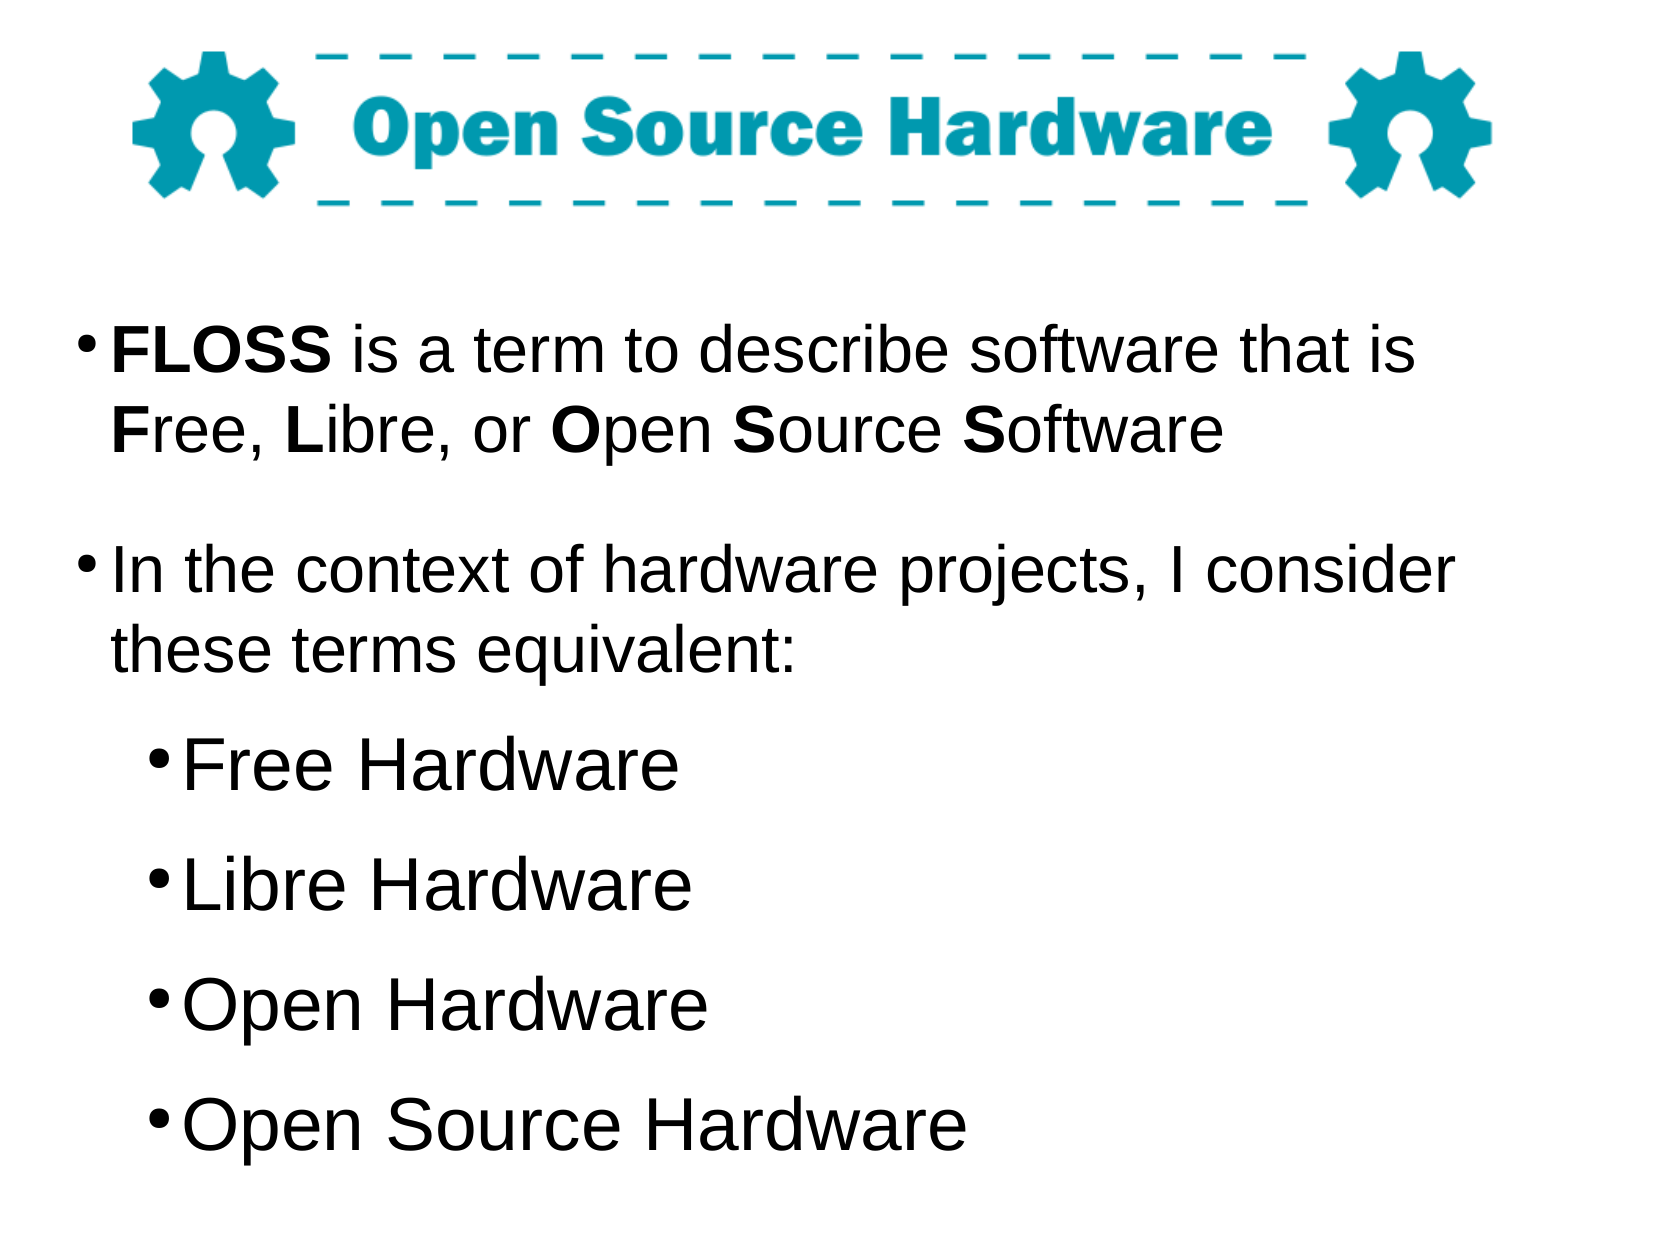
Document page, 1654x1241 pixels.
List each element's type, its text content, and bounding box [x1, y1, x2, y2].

text_box FLOSS is a term to describe software that is Free, Libre, or Open Source Software In the context of hardware projects, I consider these terms equivalent: Free Hardware Libre Hardware Open Hardware Open Source Hardware [75, 245, 1538, 1191]
picture [114, 11, 1530, 240]
